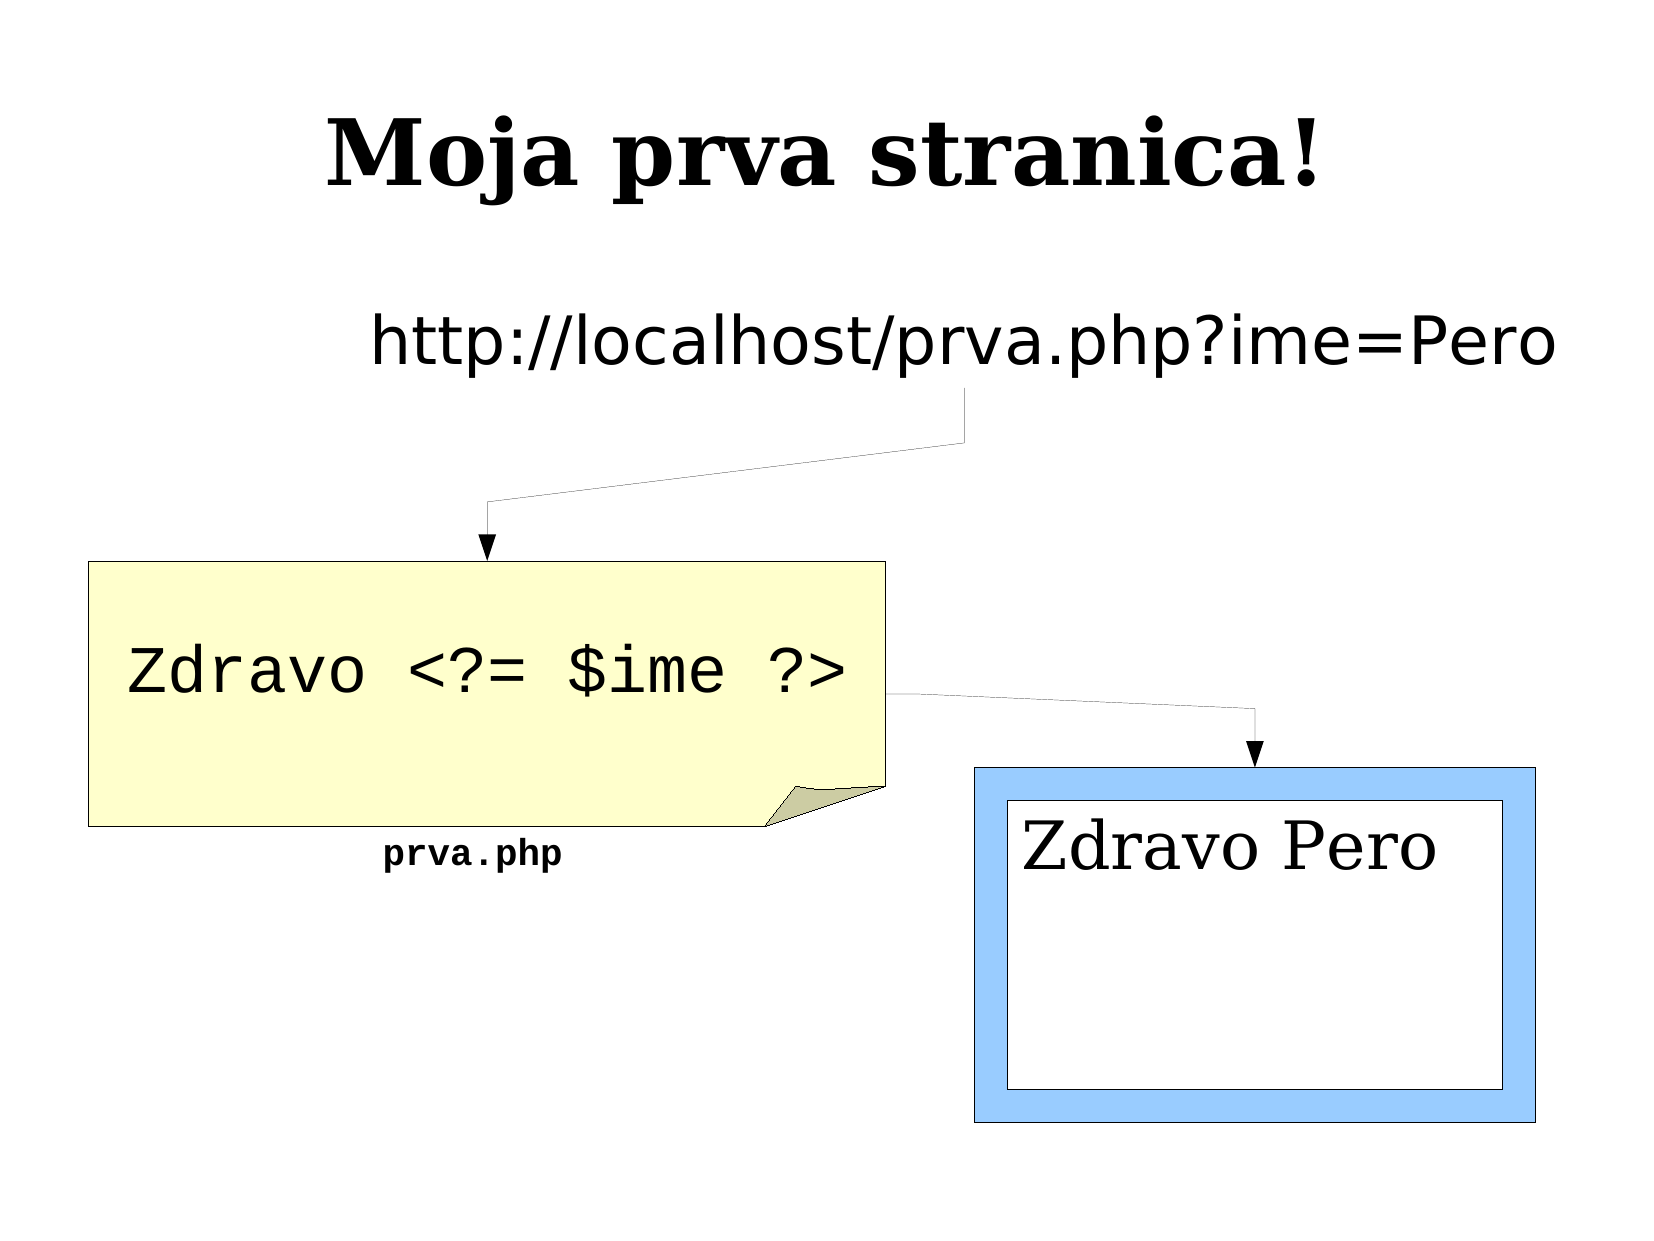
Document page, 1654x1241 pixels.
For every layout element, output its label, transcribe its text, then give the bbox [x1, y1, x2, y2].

text_box Zdravo Pero [974, 767, 1536, 1123]
text_box http://localhost/prva.php?ime=Pero [354, 295, 1575, 388]
text_box Zdravo <?= $ime ?> [88, 561, 886, 827]
text_box prva.php [236, 826, 709, 885]
title Moja prva stranica! [82, 49, 1571, 257]
